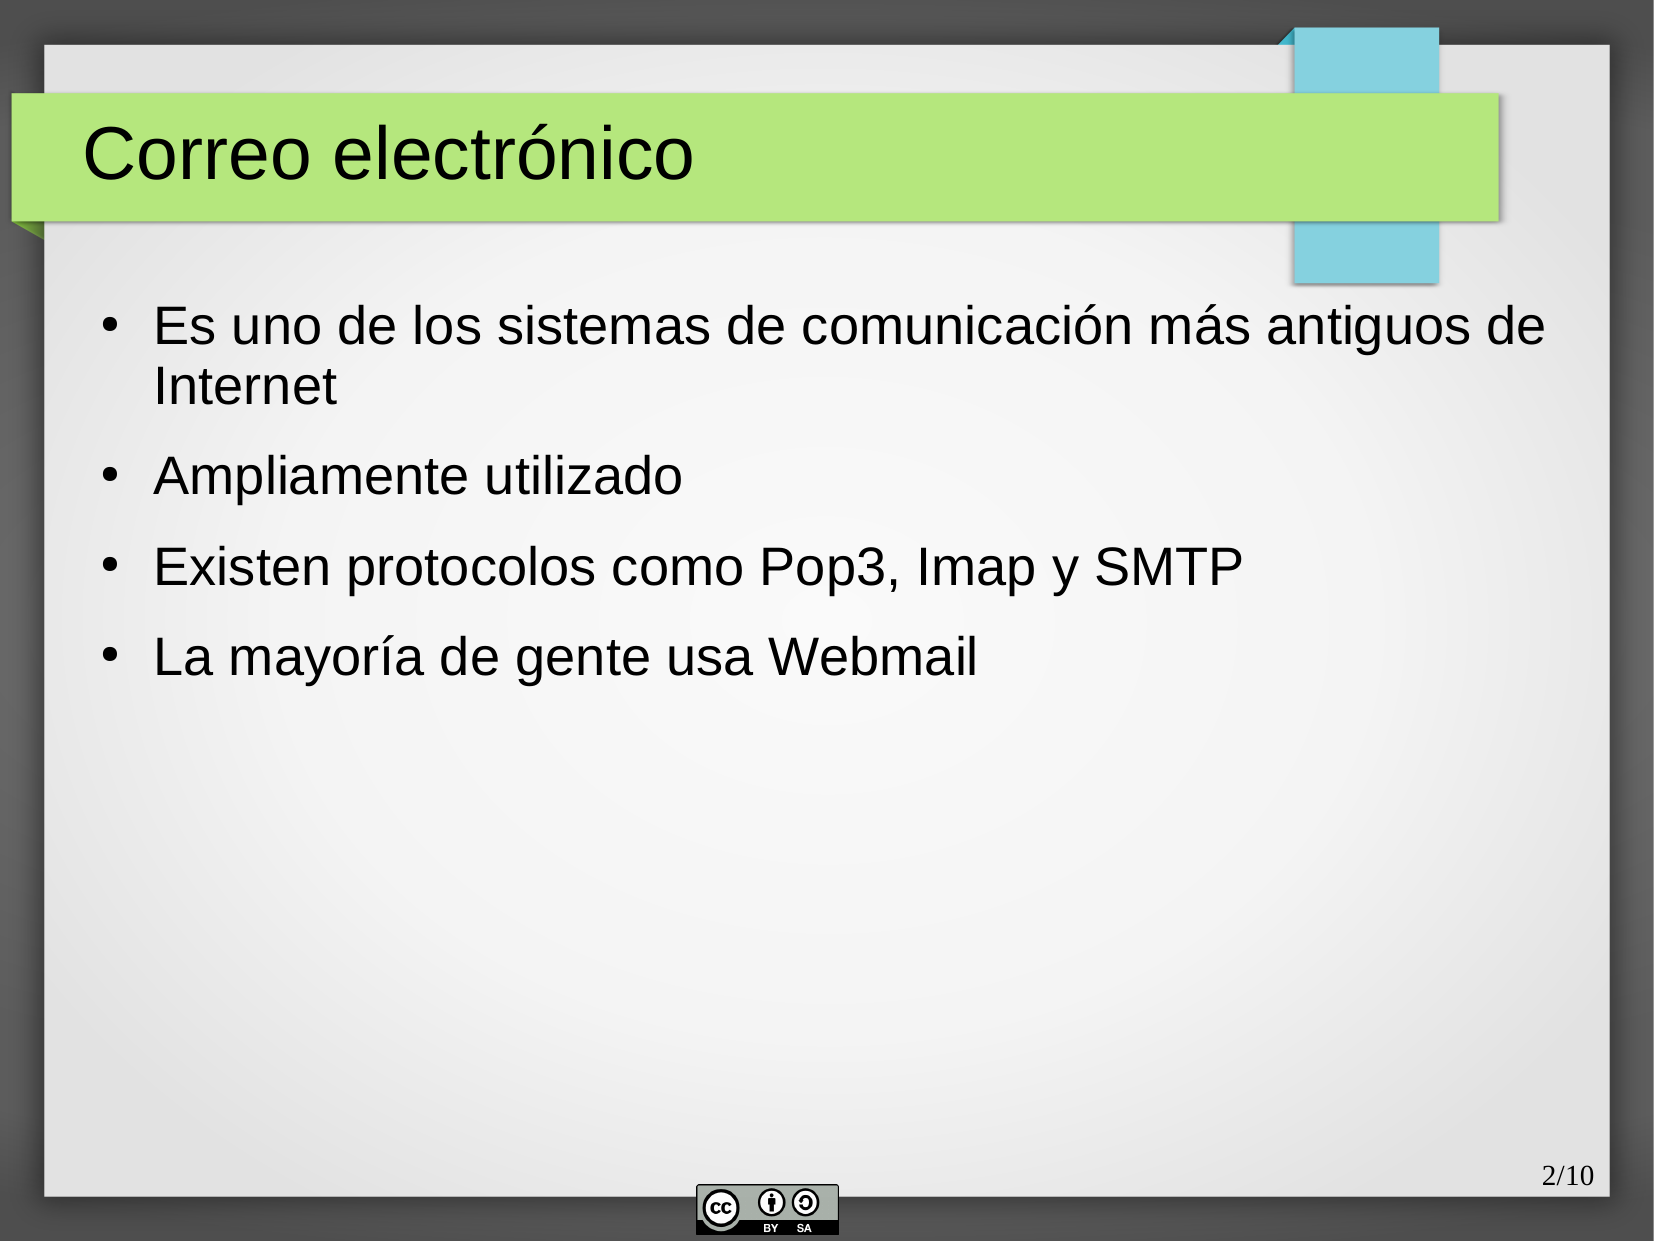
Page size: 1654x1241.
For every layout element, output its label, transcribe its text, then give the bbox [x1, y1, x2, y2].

picture [0, 0, 1654, 1241]
list Es uno de los sistemas de comunicación más antiguos de Internet Ampliamente utilizado Existen protocolos como Pop3, Imap y SMTP La mayoría de gente usa Webmail [82, 295, 1571, 1015]
title Correo electrónico [82, 94, 1264, 213]
